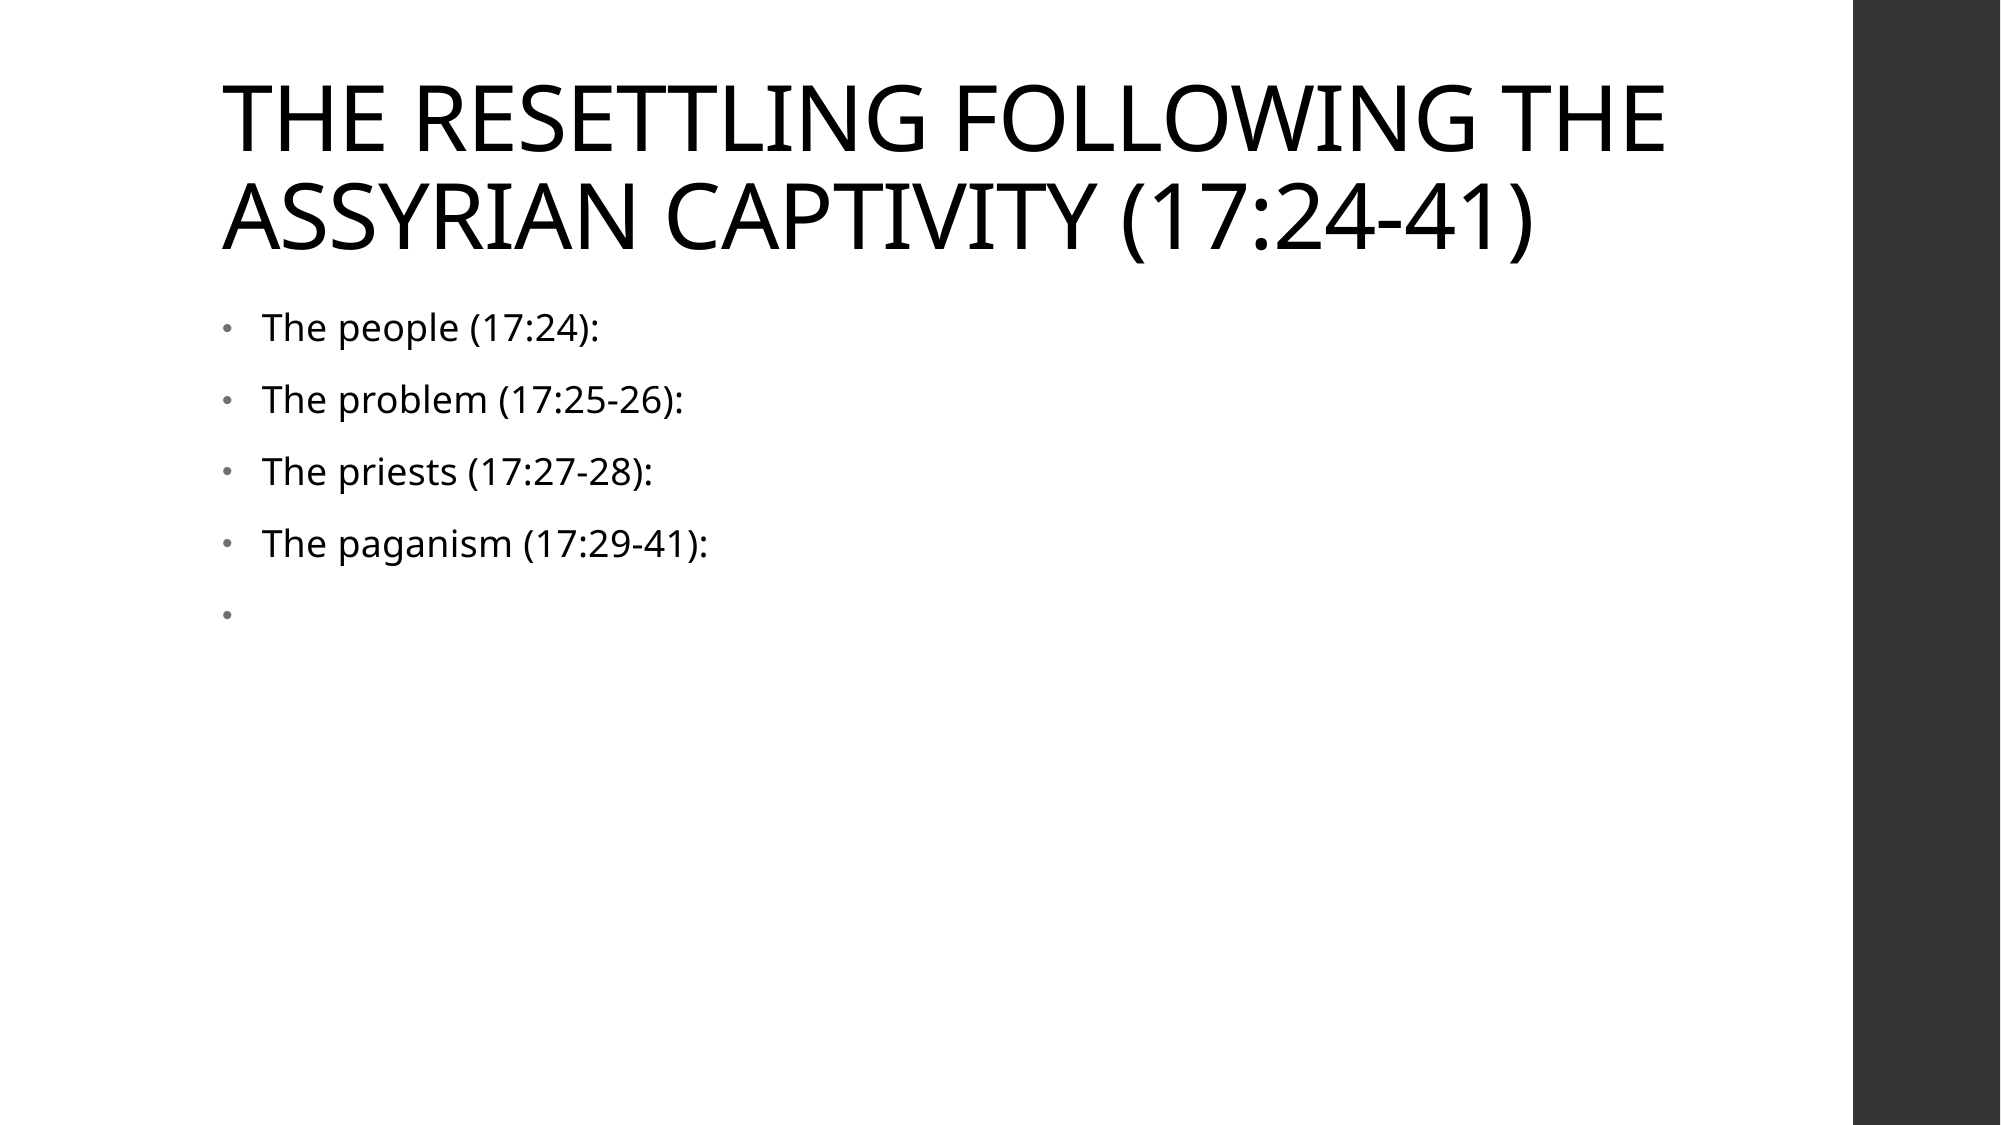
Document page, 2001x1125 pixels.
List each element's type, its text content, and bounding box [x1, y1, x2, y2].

list The people (17:24): The problem (17:25-26): The priests (17:27-28): The paganism (17:29-41): [206, 299, 1617, 1014]
title THE RESETTLING FOLLOWING THE ASSYRIAN CAPTIVITY (17:24-41) [206, 60, 1797, 278]
